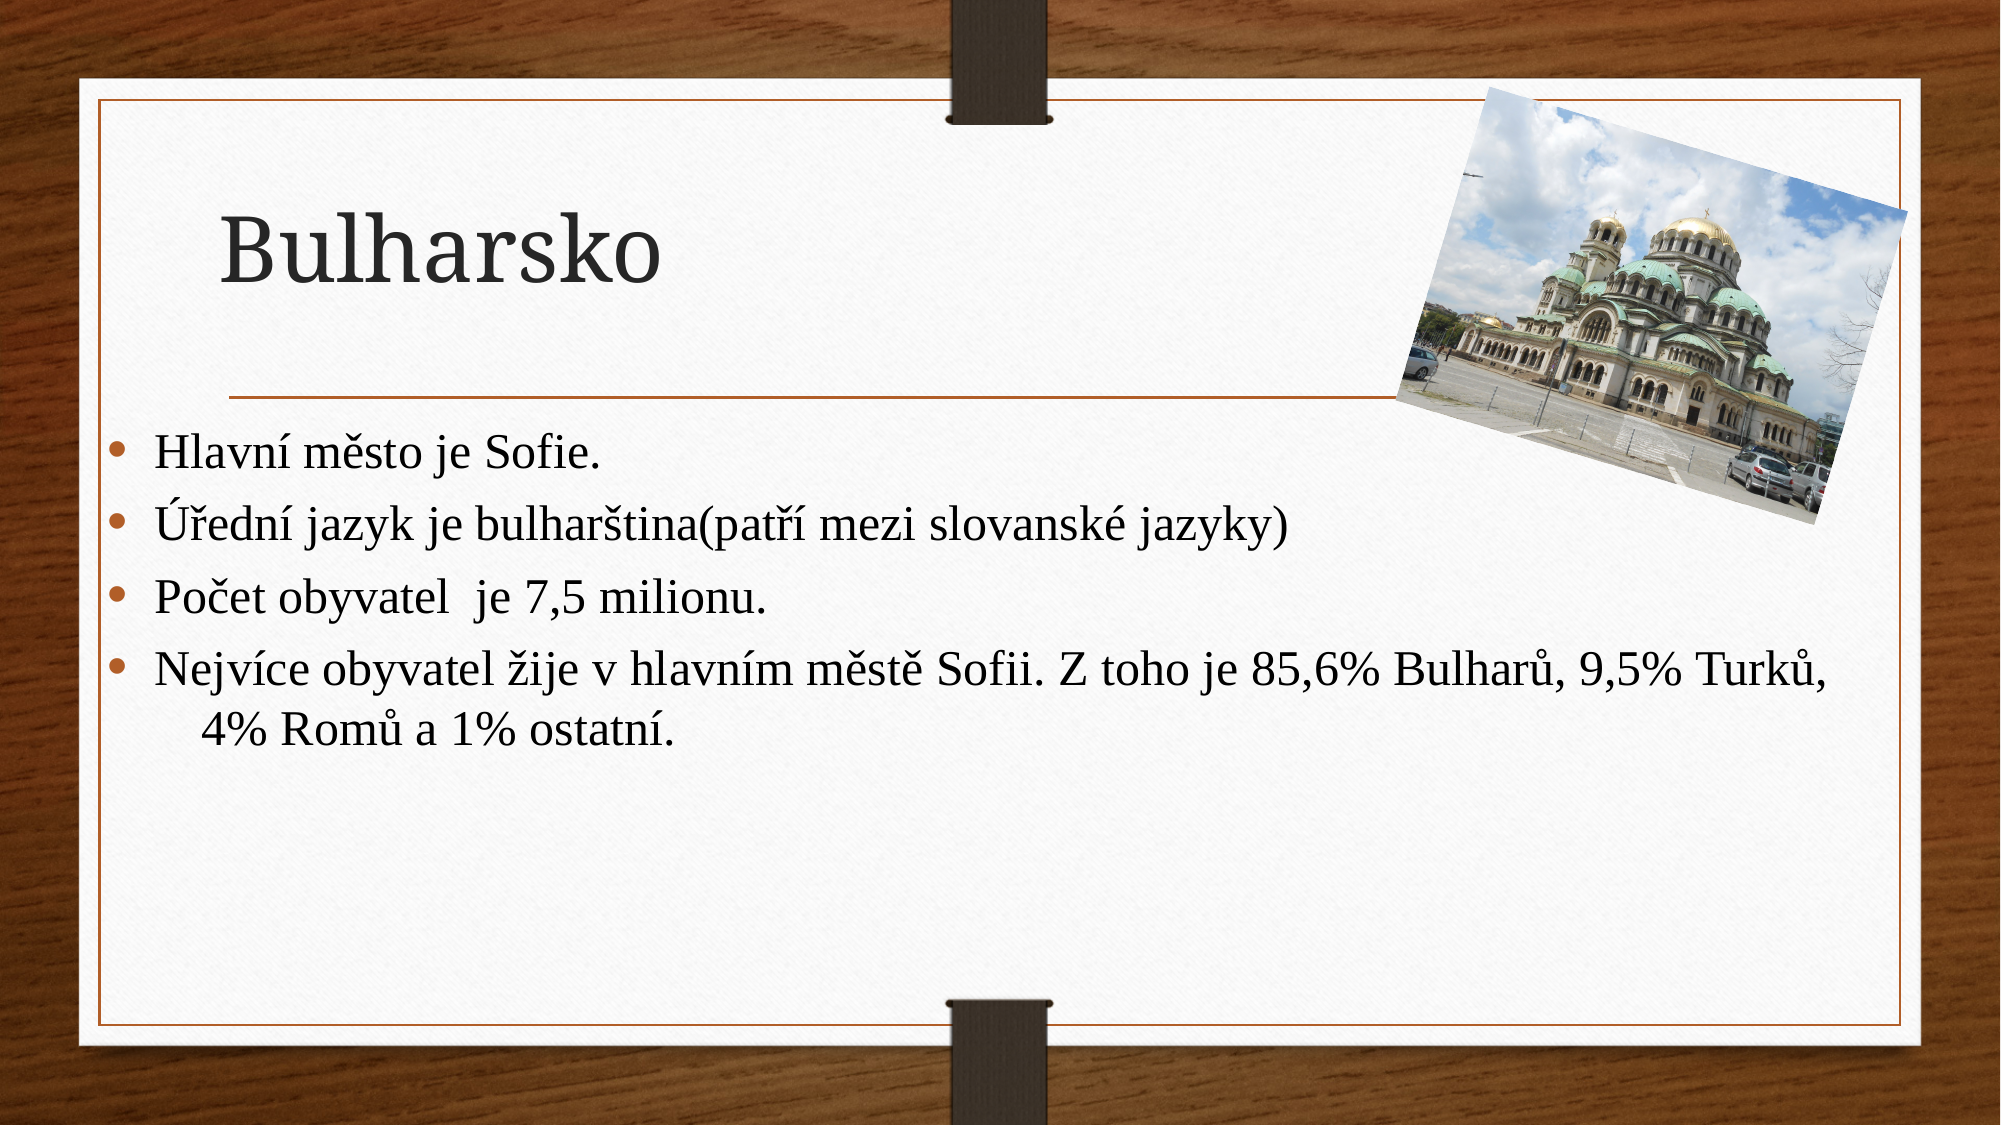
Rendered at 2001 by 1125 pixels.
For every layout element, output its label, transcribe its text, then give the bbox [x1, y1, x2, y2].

list Hlavní město je Sofie. Úřední jazyk je bulharština(patří mezi slovanské jazyky) Počet obyvatel je 7,5 milionu. Nejvíce obyvatel žije v hlavním městě Sofii. Z toho je 85,6% Bulharů, 9,5% Turků, 4% Romů a 1% ostatní. [92, 410, 1908, 956]
picture [1395, 86, 1908, 525]
title Bulharsko [92, 139, 790, 353]
